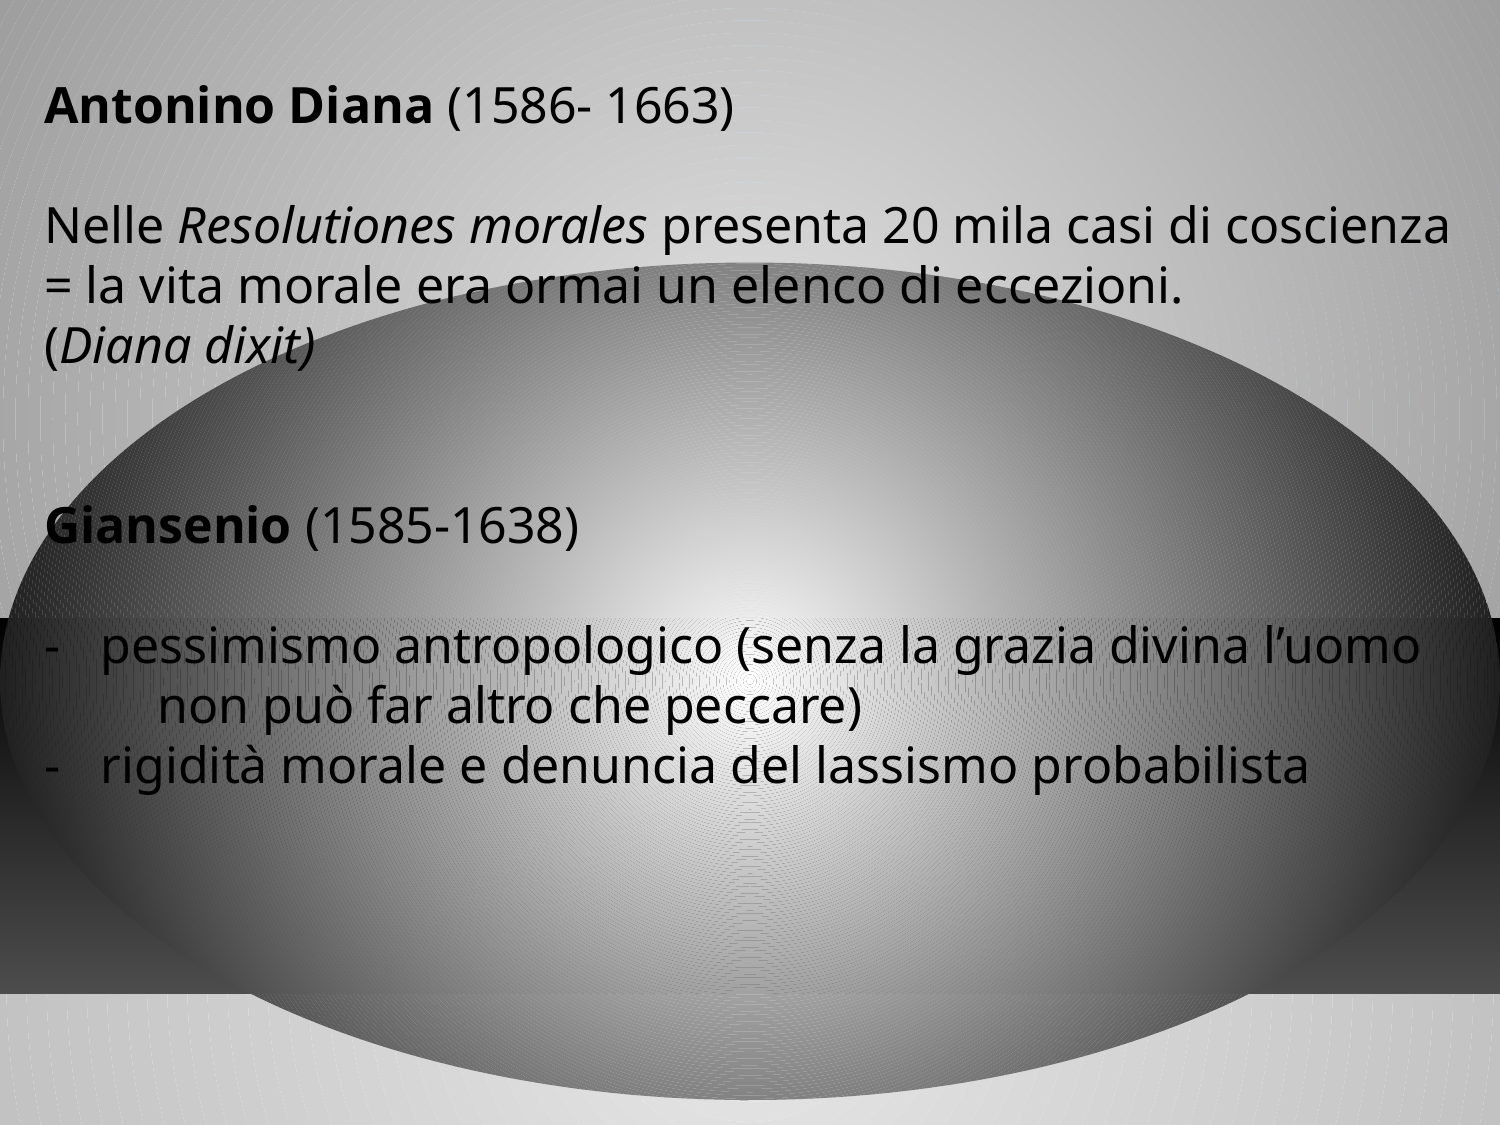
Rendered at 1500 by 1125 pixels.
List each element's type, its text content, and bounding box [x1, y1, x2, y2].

text_box Antonino Diana (1586- 1663) Nelle Resolutiones morales presenta 20 mila casi di coscienza = la vita morale era ormai un elenco di eccezioni. (Diana dixit) Giansenio (1585-1638) pessimismo antropologico (senza la grazia divina l’uomo non può far altro che peccare) rigidità morale e denuncia del lassismo probabilista [29, 66, 1471, 870]
